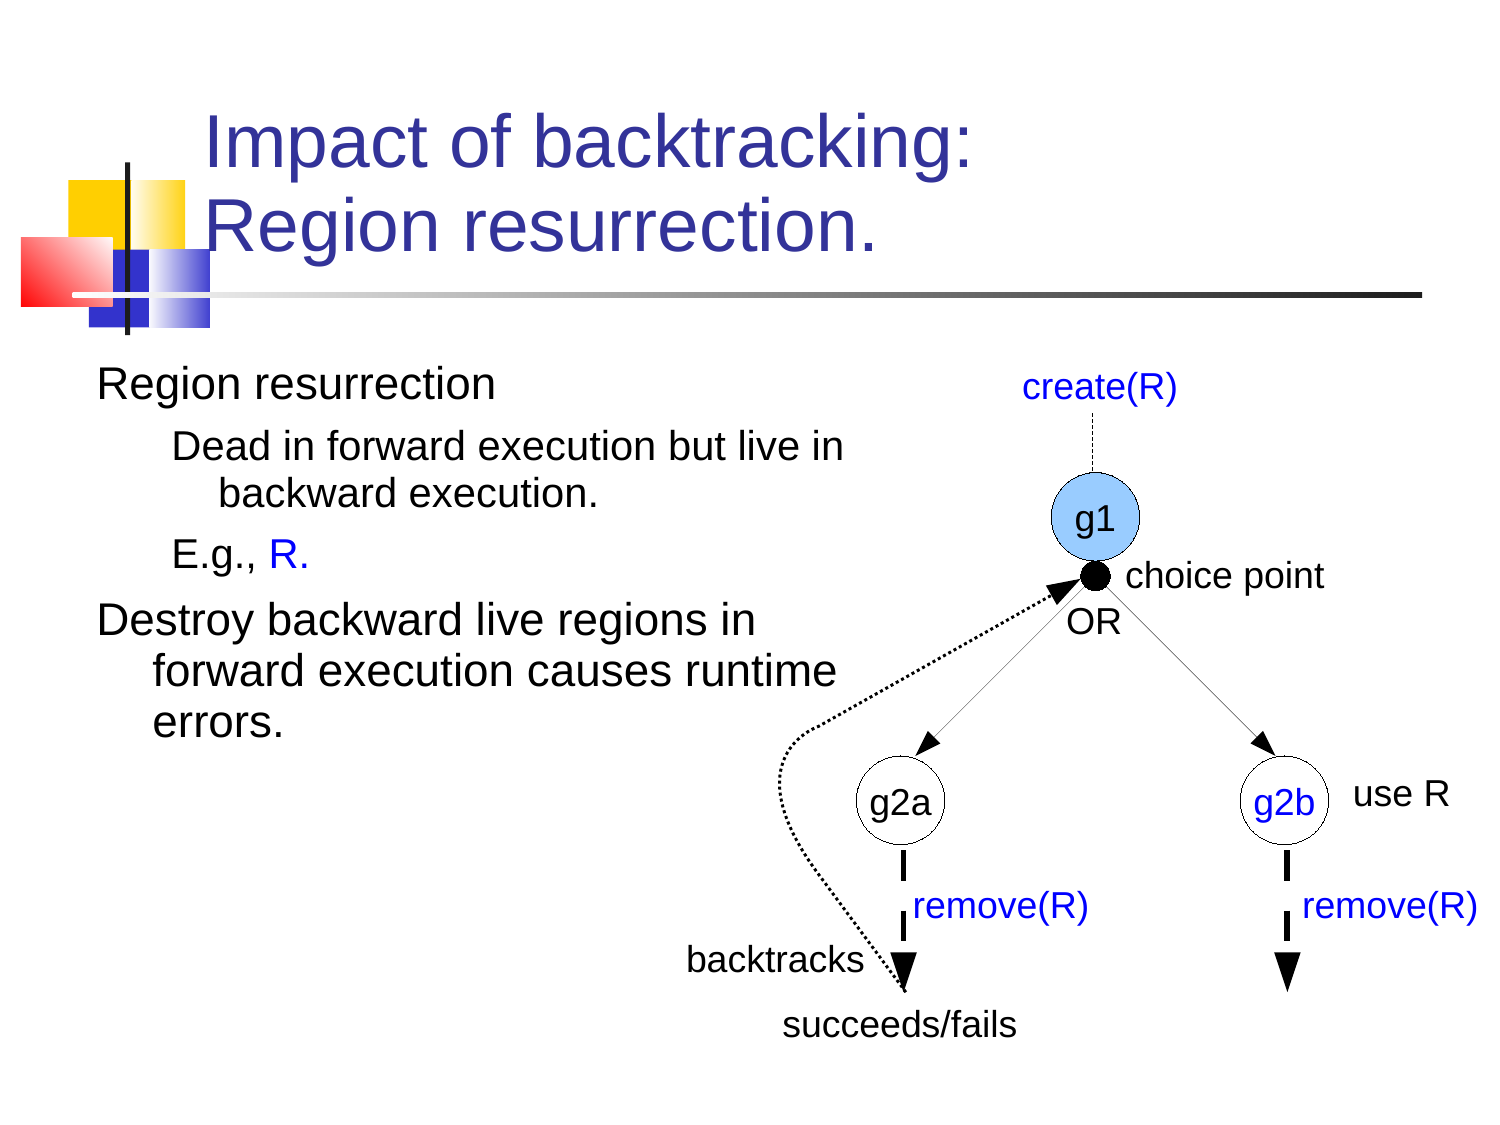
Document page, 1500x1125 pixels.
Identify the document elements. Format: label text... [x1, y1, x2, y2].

text_box g2b [1240, 755, 1329, 845]
text_box remove(R) [897, 874, 1105, 934]
text_box [1080, 561, 1110, 591]
text_box OR [1051, 589, 1138, 650]
text_box g2a [856, 755, 945, 845]
text_box succeeds/fails [767, 992, 1033, 1053]
text_box remove(R) [1287, 874, 1494, 934]
text_box choice point [1110, 543, 1340, 604]
text_box create(R) [1007, 354, 1193, 415]
text_box g1 [1051, 472, 1140, 561]
text_box use R [1338, 761, 1466, 822]
list Region resurrection Dead in forward execution but live in backward execution. E.g., R. Destroy backward live regions in forward execution causes runtime errors. [81, 354, 916, 1054]
title Impact of backtracking: Region resurrection. [188, 35, 1468, 276]
text_box backtracks [671, 927, 880, 987]
